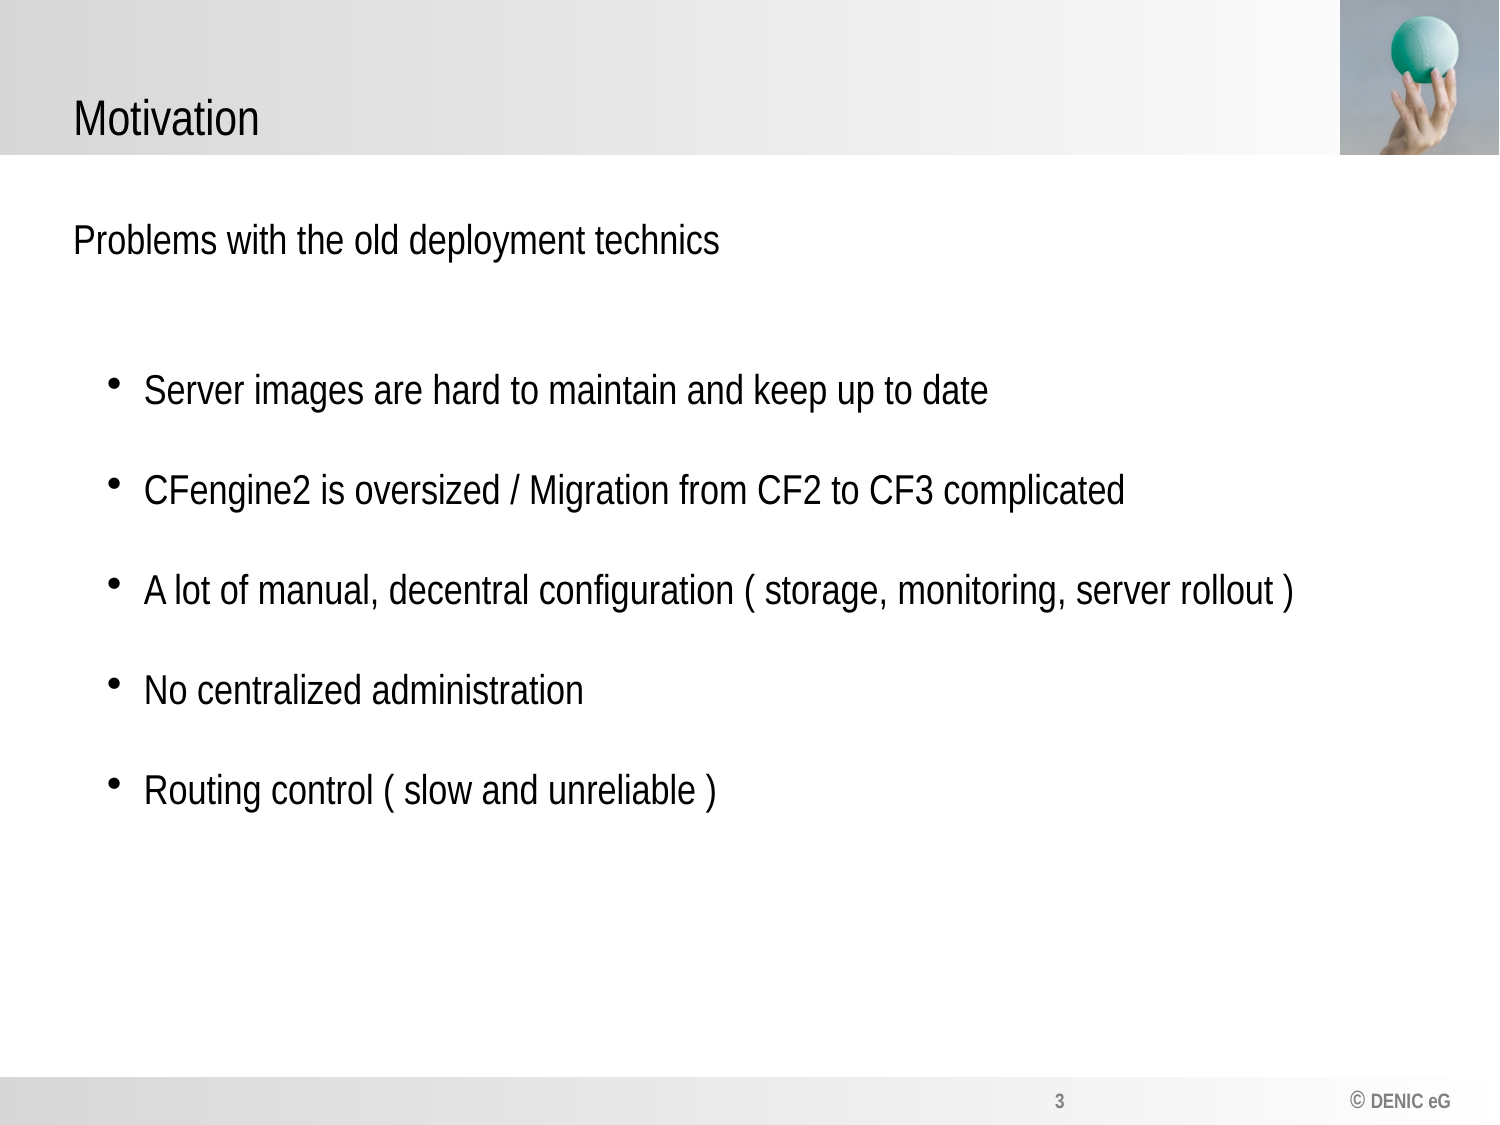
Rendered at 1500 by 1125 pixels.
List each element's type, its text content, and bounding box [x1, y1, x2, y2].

picture [1340, 0, 1499, 155]
text_box <Nummer> © DENIC eG [79, 1083, 1452, 1122]
text_box Motivation [73, 75, 1350, 146]
text_box Problems with the old deployment technics Server images are hard to maintain and keep up to date CFengine2 is oversized / Migration from CF2 to CF3 complicated A lot of manual, decentral configuration ( storage, monitoring, server rollout ) No centralized administration Routing control ( slow and unreliable ) [73, 212, 1456, 1008]
